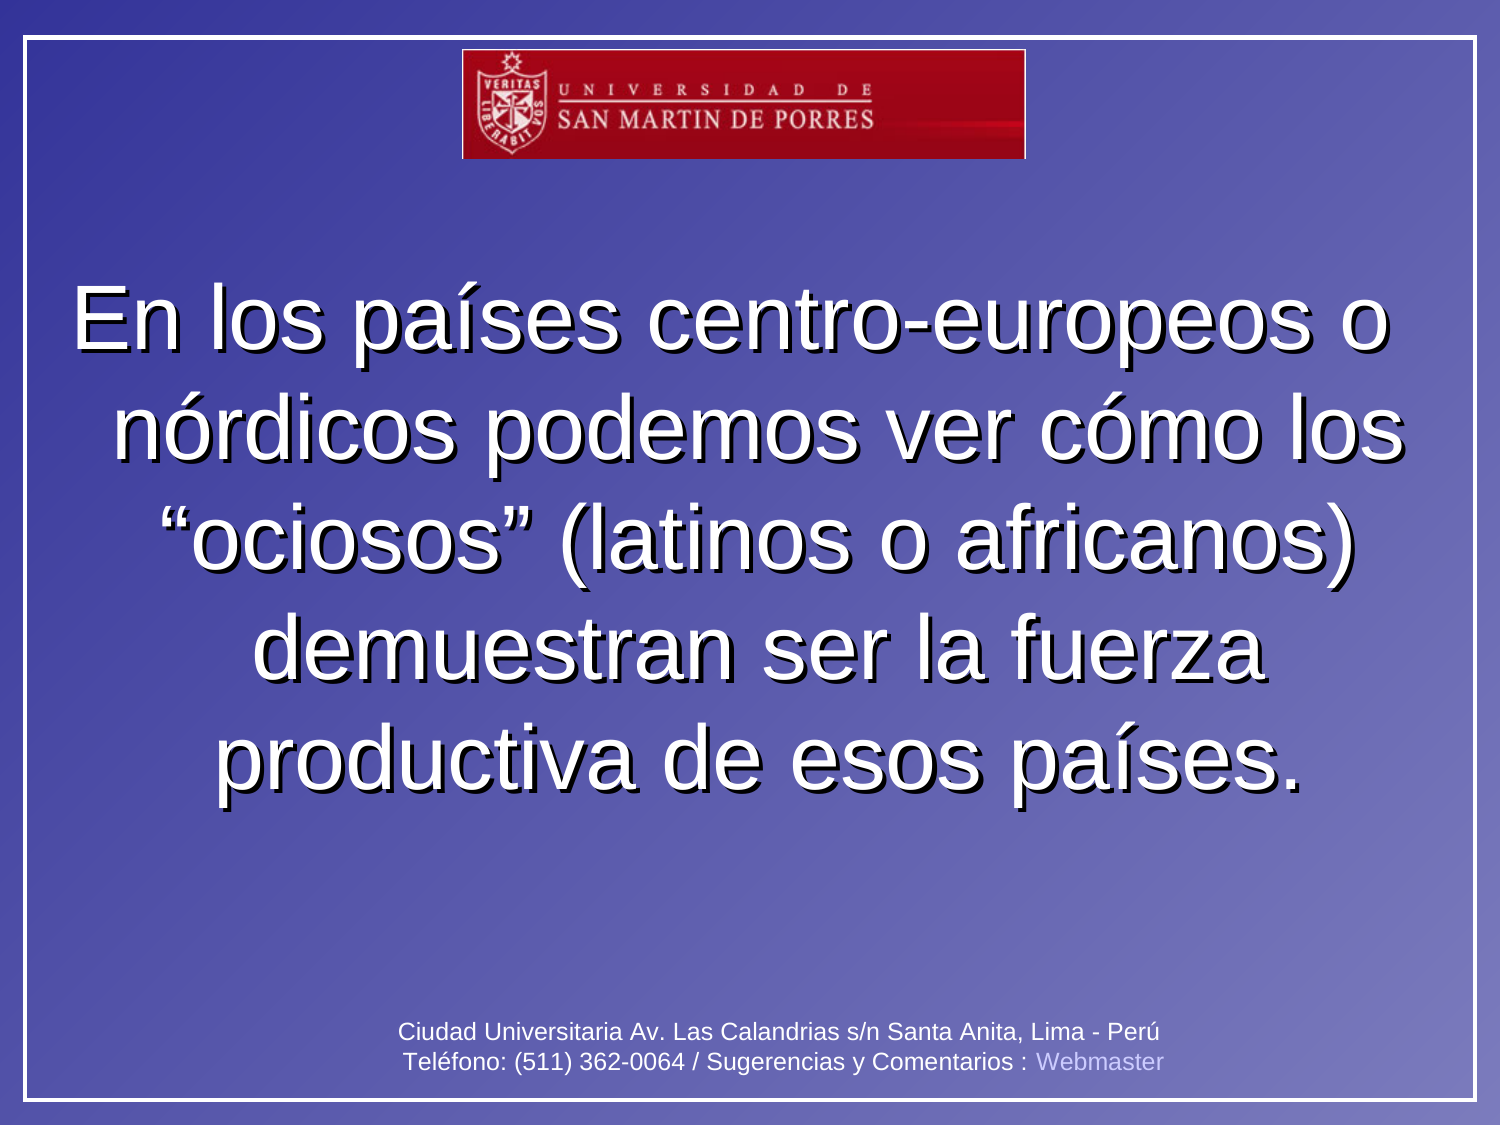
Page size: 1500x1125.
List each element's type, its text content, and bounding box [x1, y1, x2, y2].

list En los países centro-europeos o nórdicos podemos ver cómo los “ociosos” (latinos o africanos) demuestran ser la fuerza productiva de esos países. [0, 249, 1463, 876]
picture [462, 49, 1026, 159]
